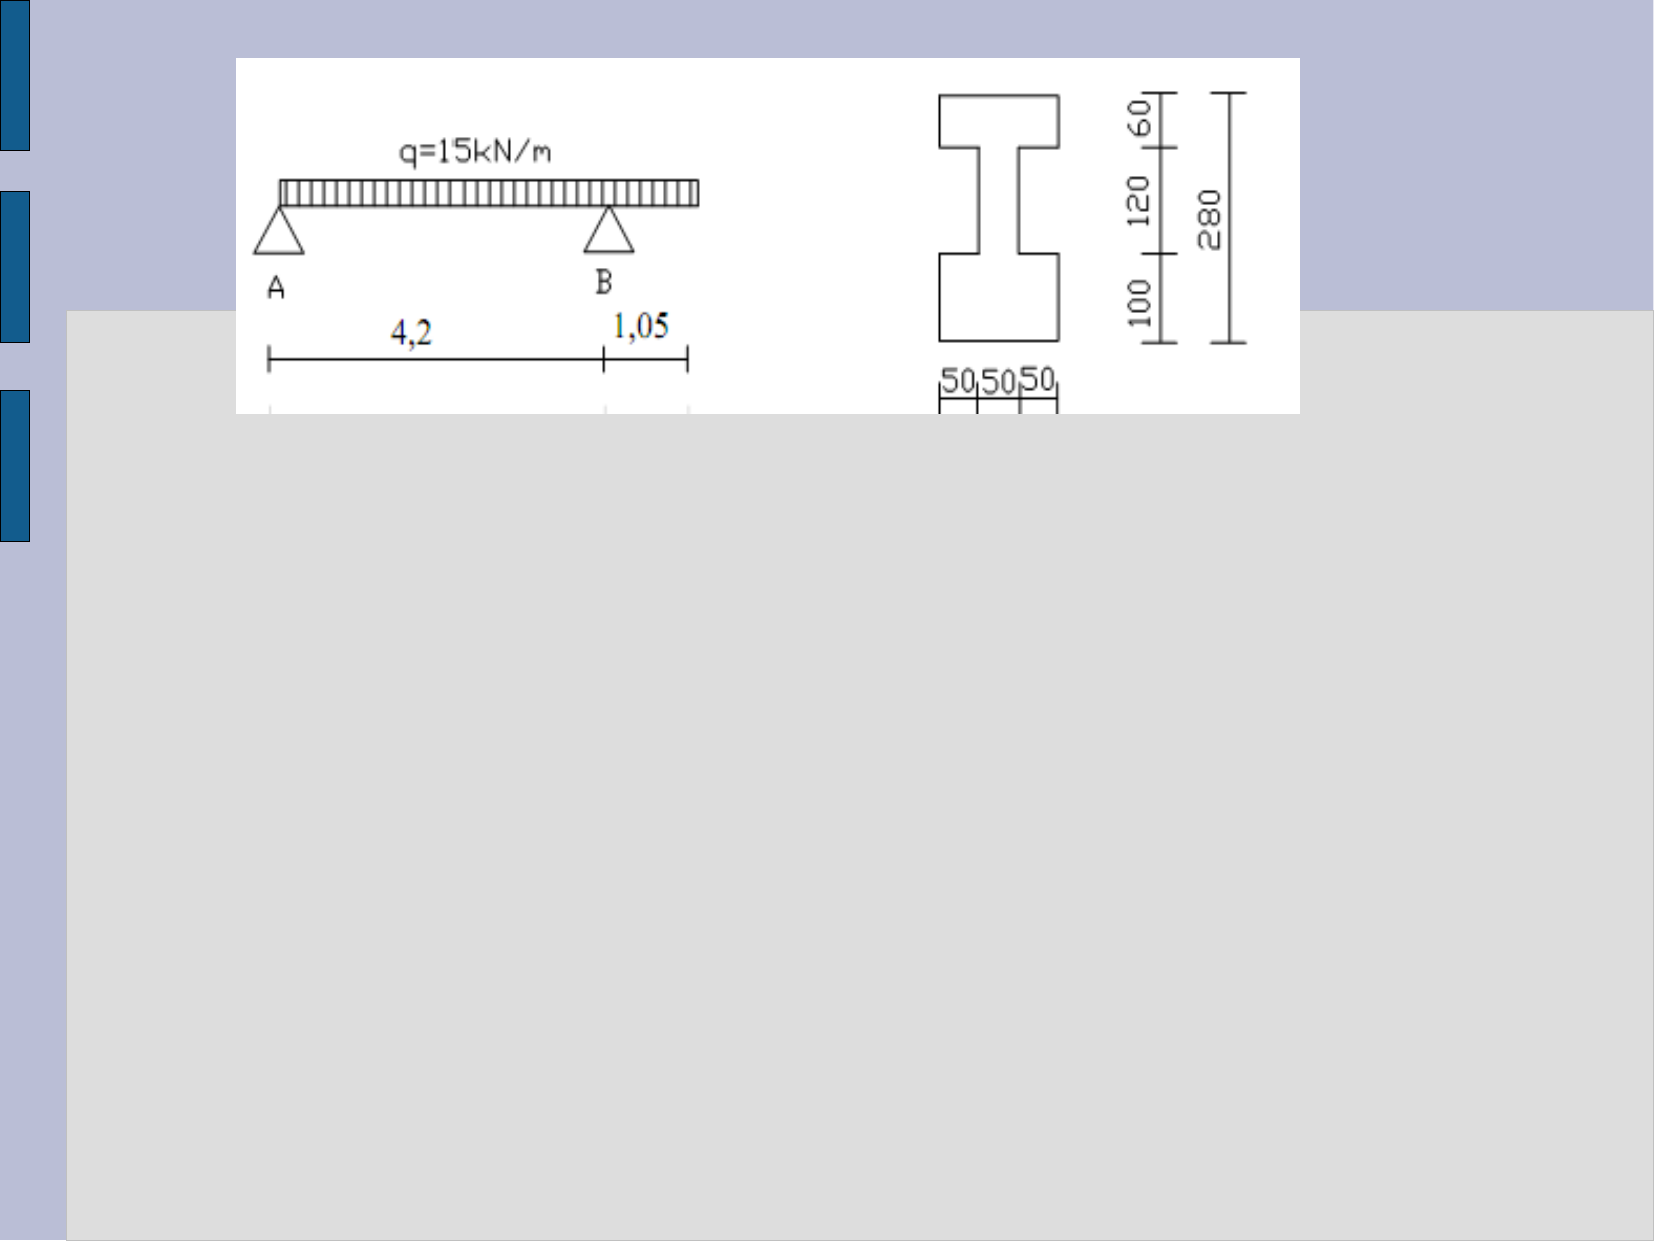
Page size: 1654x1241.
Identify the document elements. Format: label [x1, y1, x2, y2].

picture [236, 58, 1300, 414]
